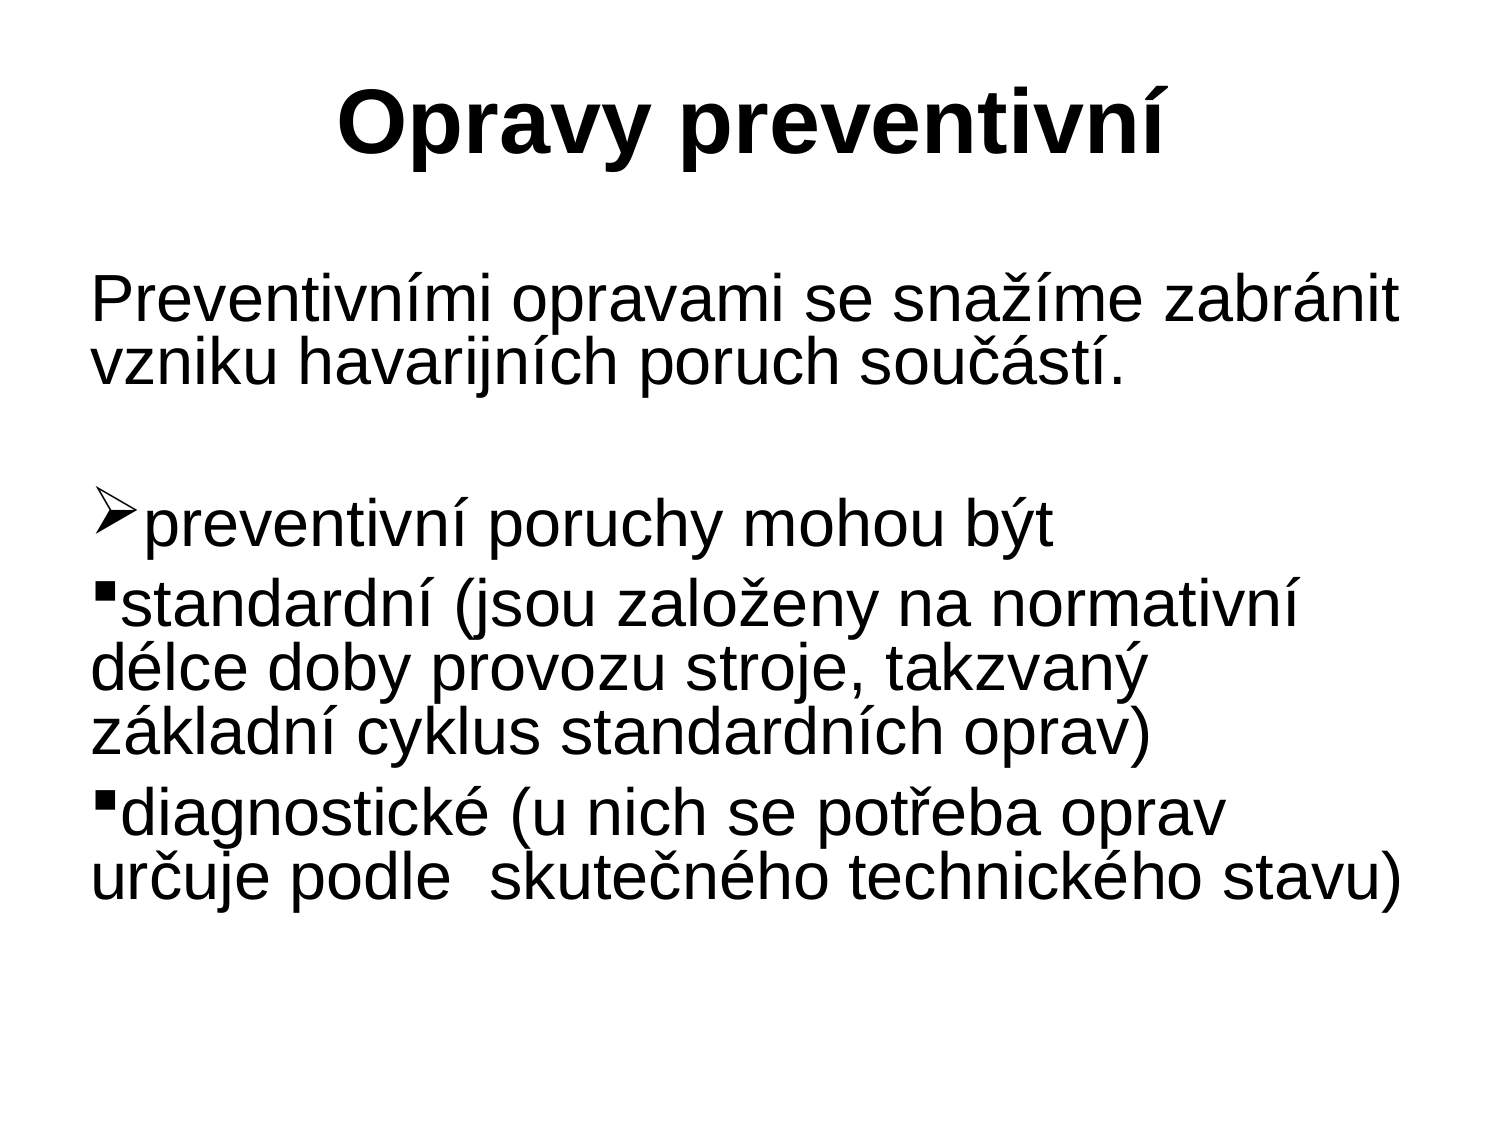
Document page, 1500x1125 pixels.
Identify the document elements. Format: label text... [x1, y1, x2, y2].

title Opravy preventivní [76, 54, 1427, 290]
list Preventivními opravami se snažíme zabránit vzniku havarijních poruch součástí. preventivní poruchy mohou být standardní (jsou založeny na normativní délce doby provozu stroje, takzvaný základní cyklus standardních oprav) diagnostické (u nich se potřeba oprav určuje podle skutečného technického stavu) [75, 262, 1426, 1017]
